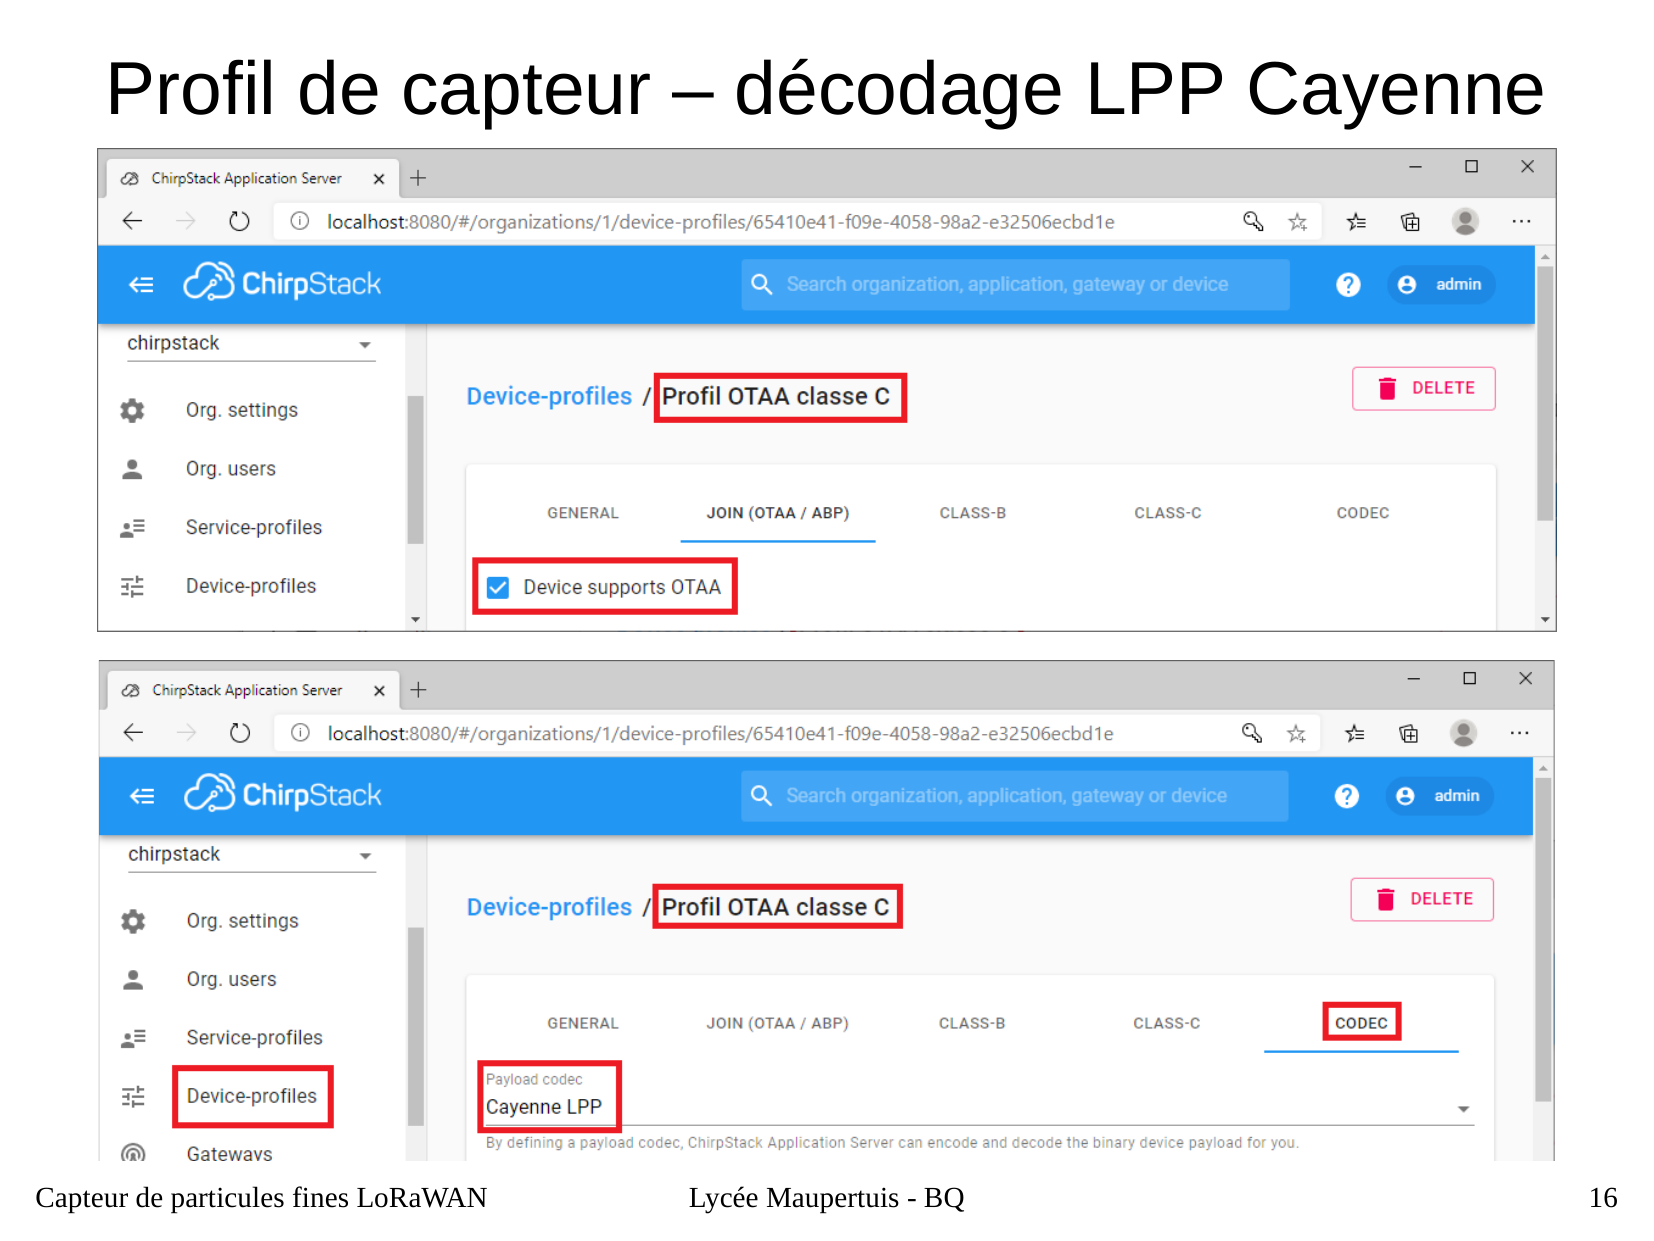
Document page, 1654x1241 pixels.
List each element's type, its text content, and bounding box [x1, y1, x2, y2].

title Profil de capteur – décodage LPP Cayenne [35, 35, 1619, 142]
picture [97, 148, 1557, 632]
picture [98, 660, 1555, 1161]
